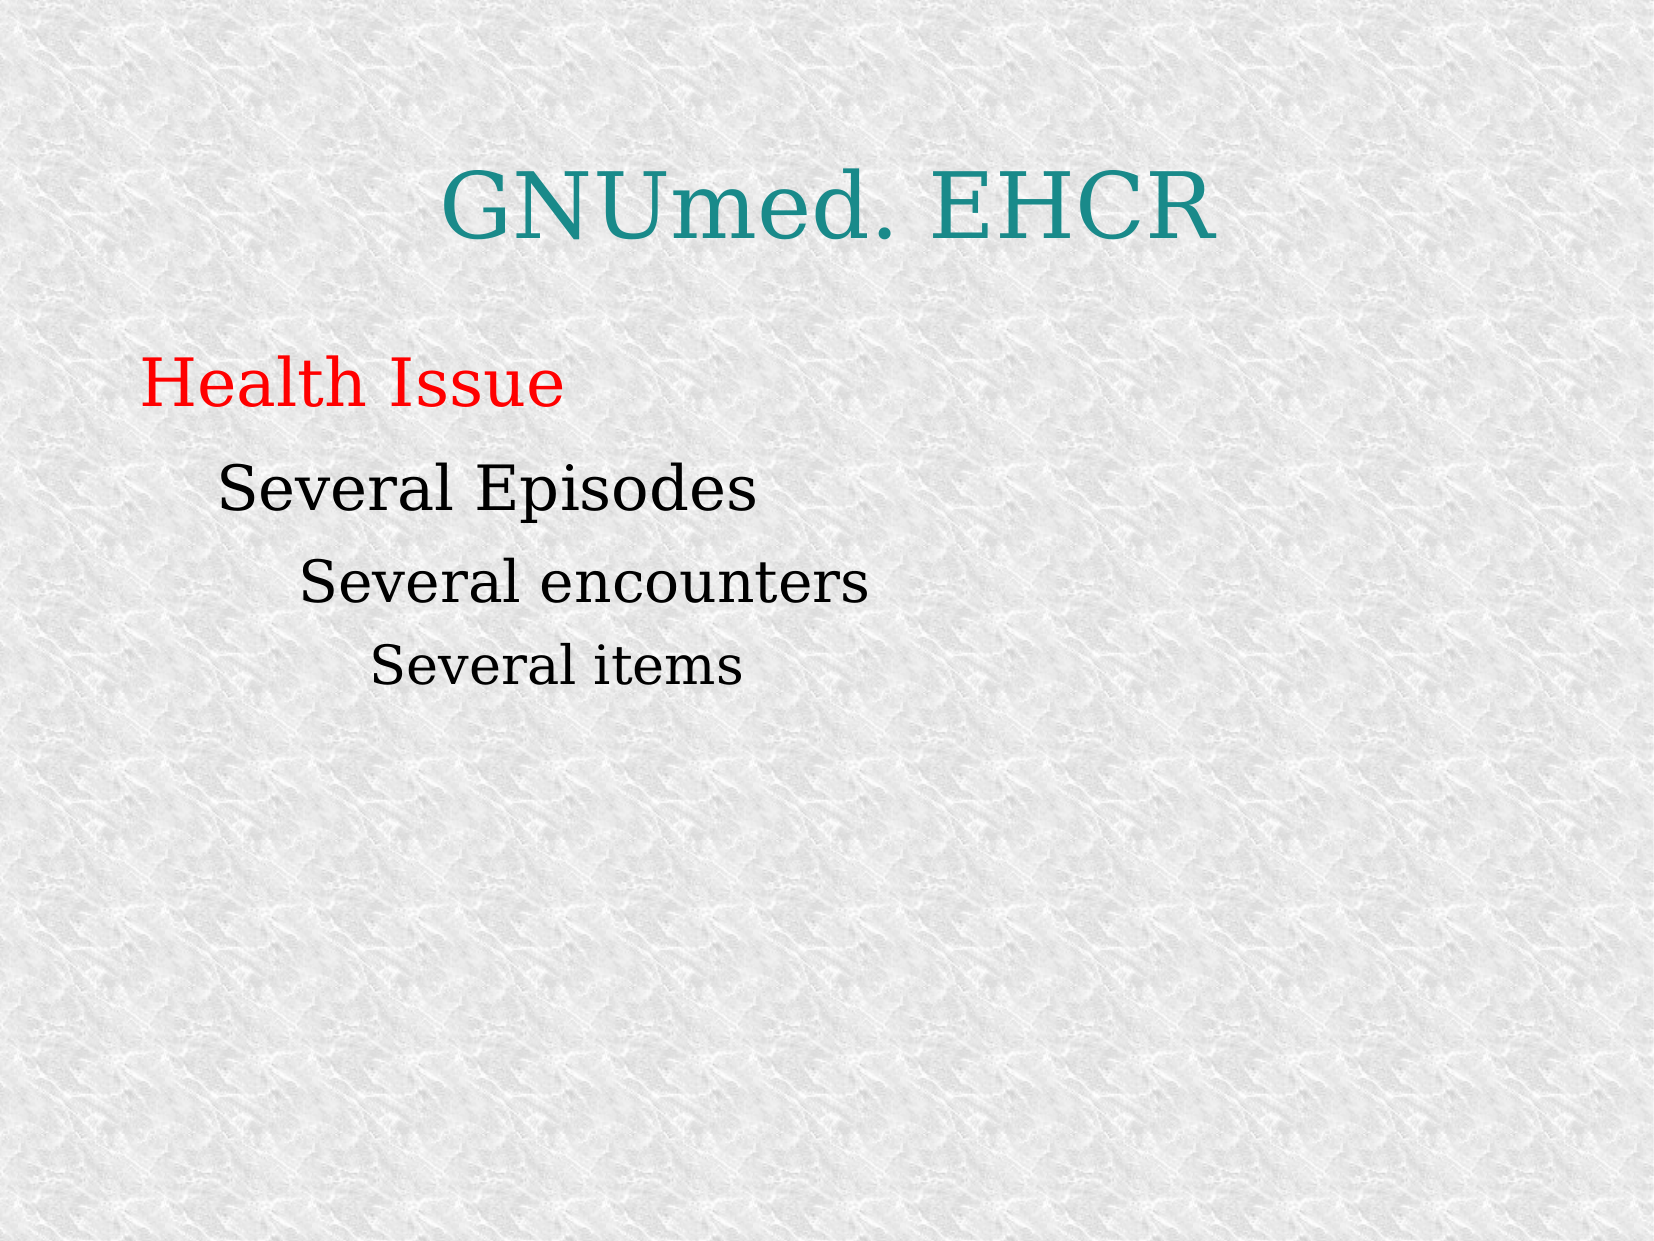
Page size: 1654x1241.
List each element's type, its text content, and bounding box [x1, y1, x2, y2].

picture [0, 0, 1654, 1241]
title GNUmed. EHCR [121, 102, 1534, 311]
list Health Issue Several Episodes Several encounters Several items [121, 344, 1534, 1127]
